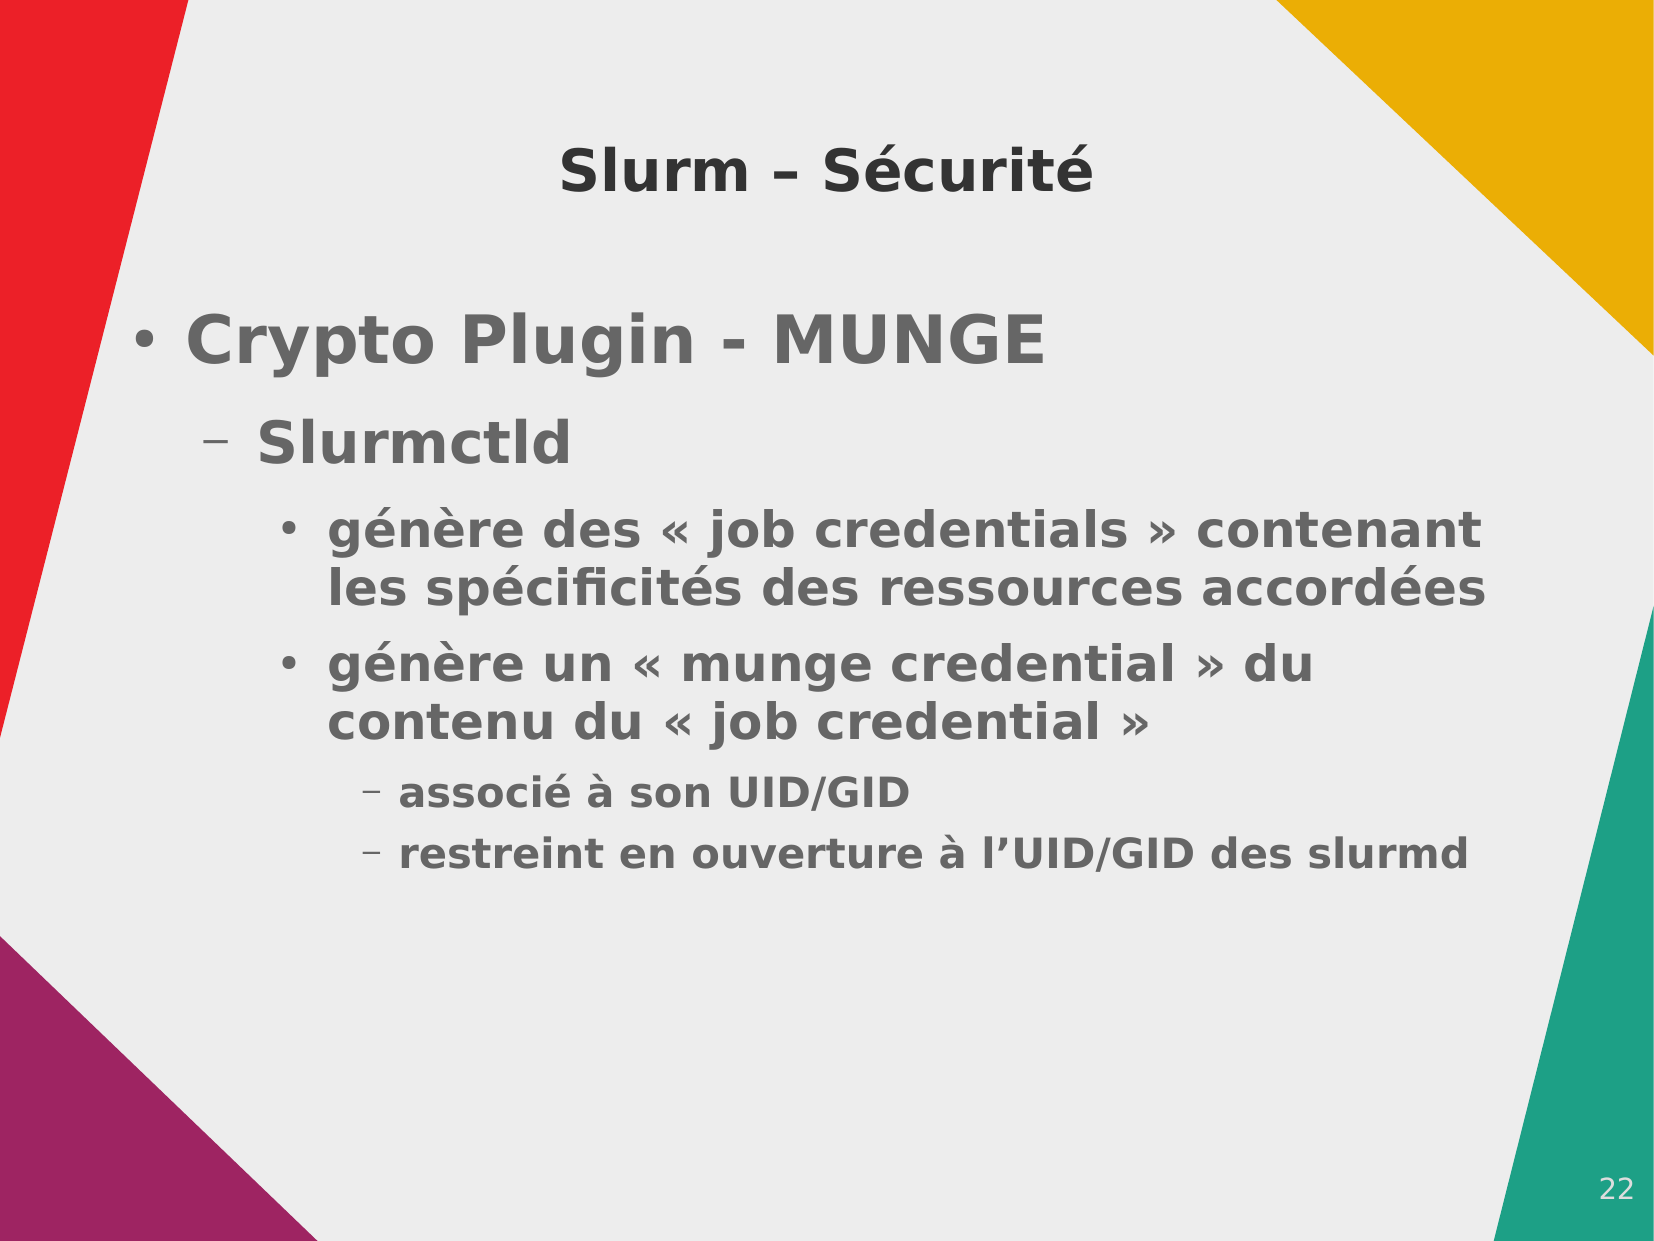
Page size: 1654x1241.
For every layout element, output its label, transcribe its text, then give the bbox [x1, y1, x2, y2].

list Crypto Plugin - MUNGE Slurmctld génère des « job credentials » contenant les spécificités des ressources accordées génère un « munge credential » du contenu du « job credential » associé à son UID/GID restreint en ouverture à l’UID/GID des slurmd [114, 302, 1539, 1217]
title Slurm – Sécurité [114, 73, 1539, 271]
